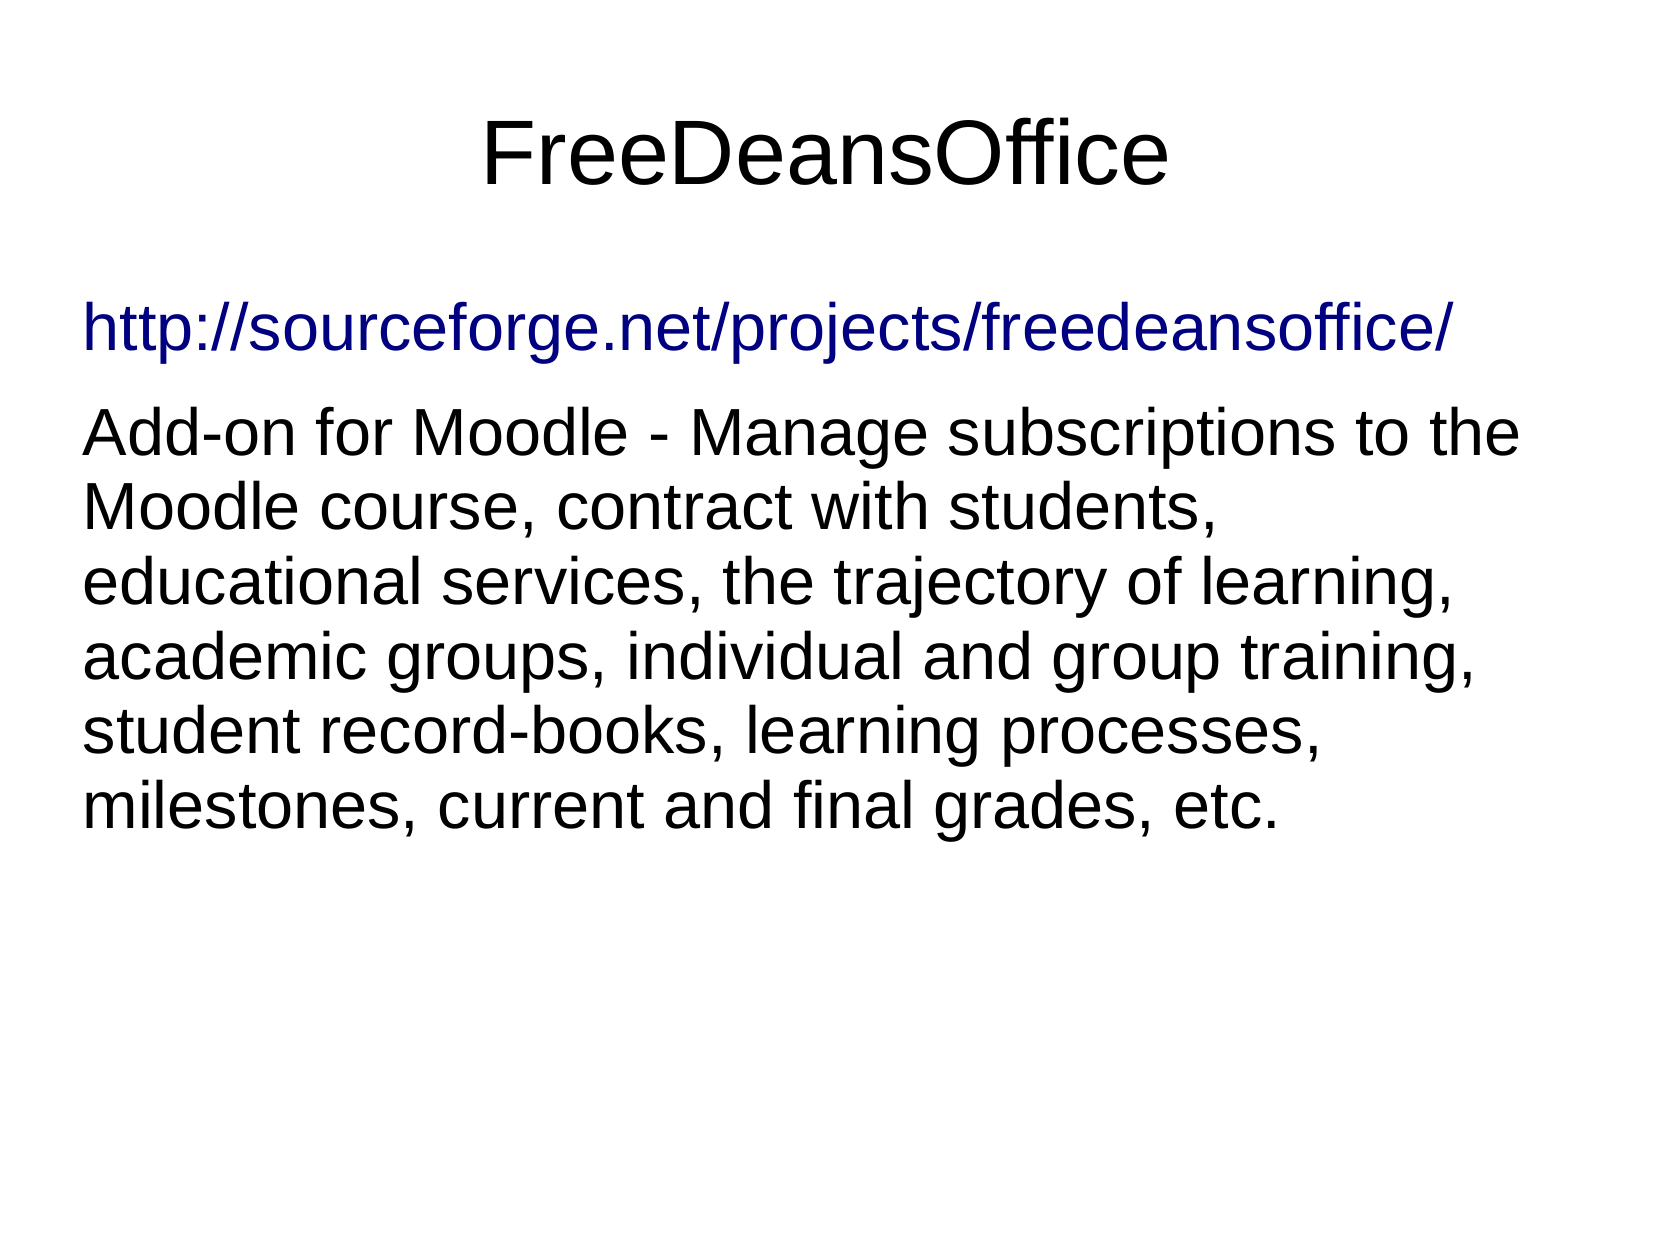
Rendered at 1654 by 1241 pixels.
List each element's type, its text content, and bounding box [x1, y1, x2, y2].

title FreeDeansOffice [82, 49, 1571, 257]
list http://sourceforge.net/projects/freedeansoffice/ Add-on for Moodle - Manage subscriptions to the Moodle course, contract with students, educational services, the trajectory of learning, academic groups, individual and group training, student record-books, learning processes, milestones, current and final grades, etc. [82, 290, 1571, 1010]
